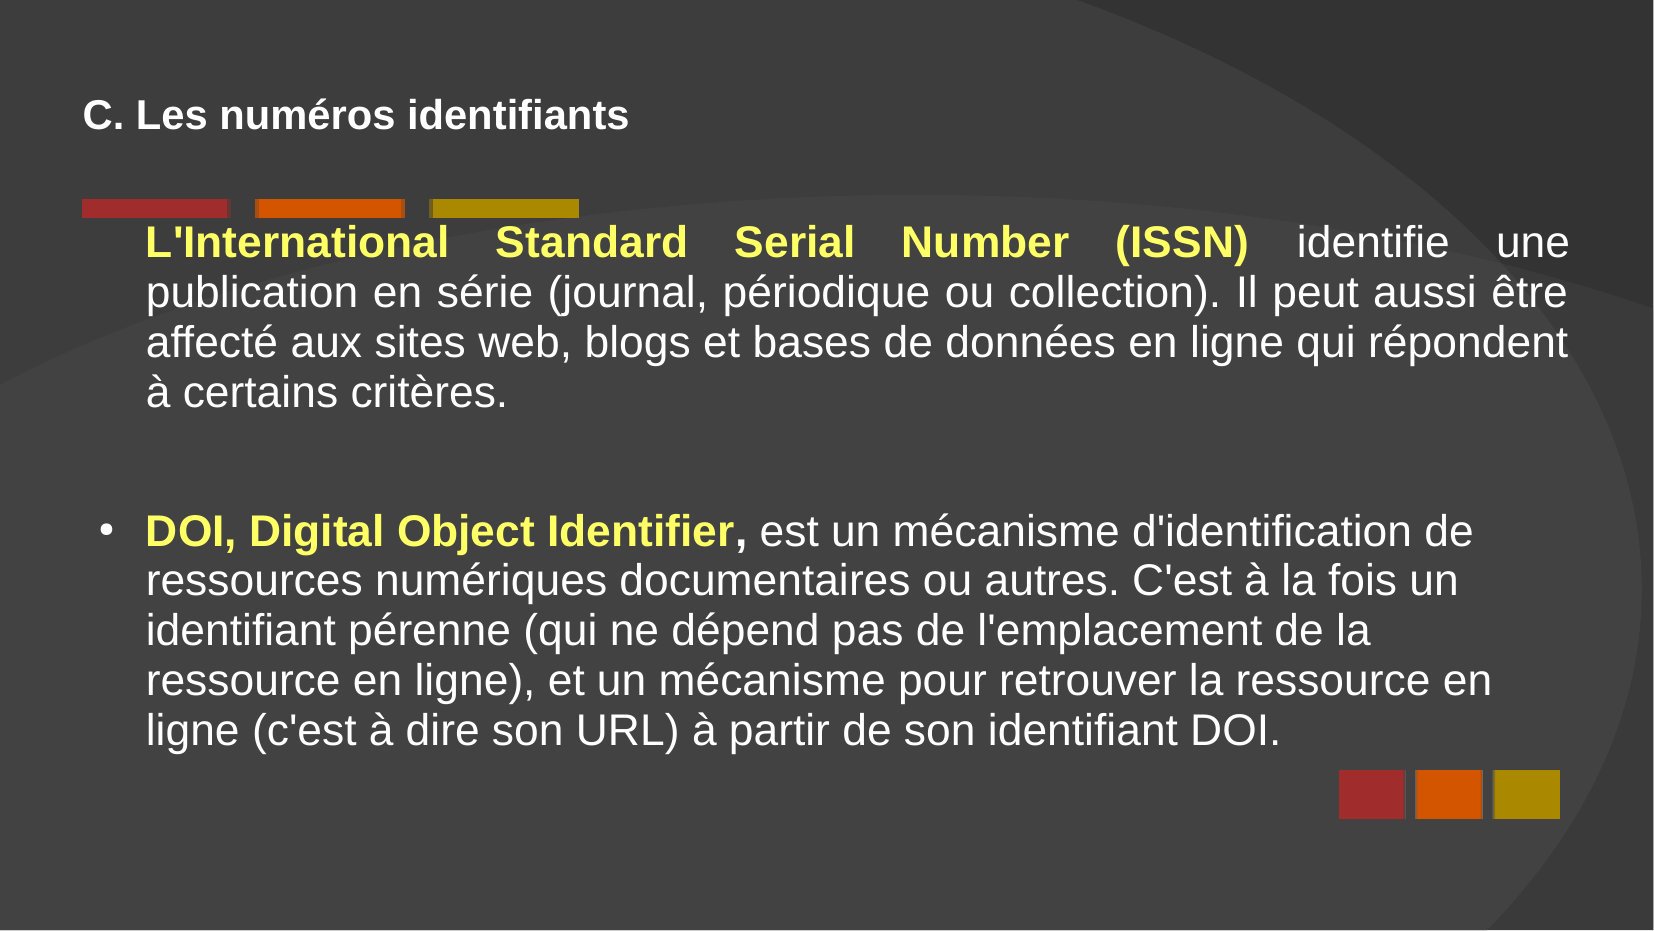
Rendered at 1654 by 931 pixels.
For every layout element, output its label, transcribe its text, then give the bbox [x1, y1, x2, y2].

list L'International Standard Serial Number (ISSN) identifie une publication en série (journal, périodique ou collection). Il peut aussi être affecté aux sites web, blogs et bases de données en ligne qui répondent à certains critères. DOI, Digital Object Identifier, est un mécanisme d'identification de ressources numériques documentaires ou autres. C'est à la fois un identifiant pérenne (qui ne dépend pas de l'emplacement de la ressource en ligne), et un mécanisme pour retrouver la ressource en ligne (c'est à dire son URL) à partir de son identifiant DOI. [82, 217, 1571, 757]
picture [82, 199, 579, 217]
picture [1339, 770, 1560, 819]
title C. Les numéros identifiants [82, 37, 1571, 193]
